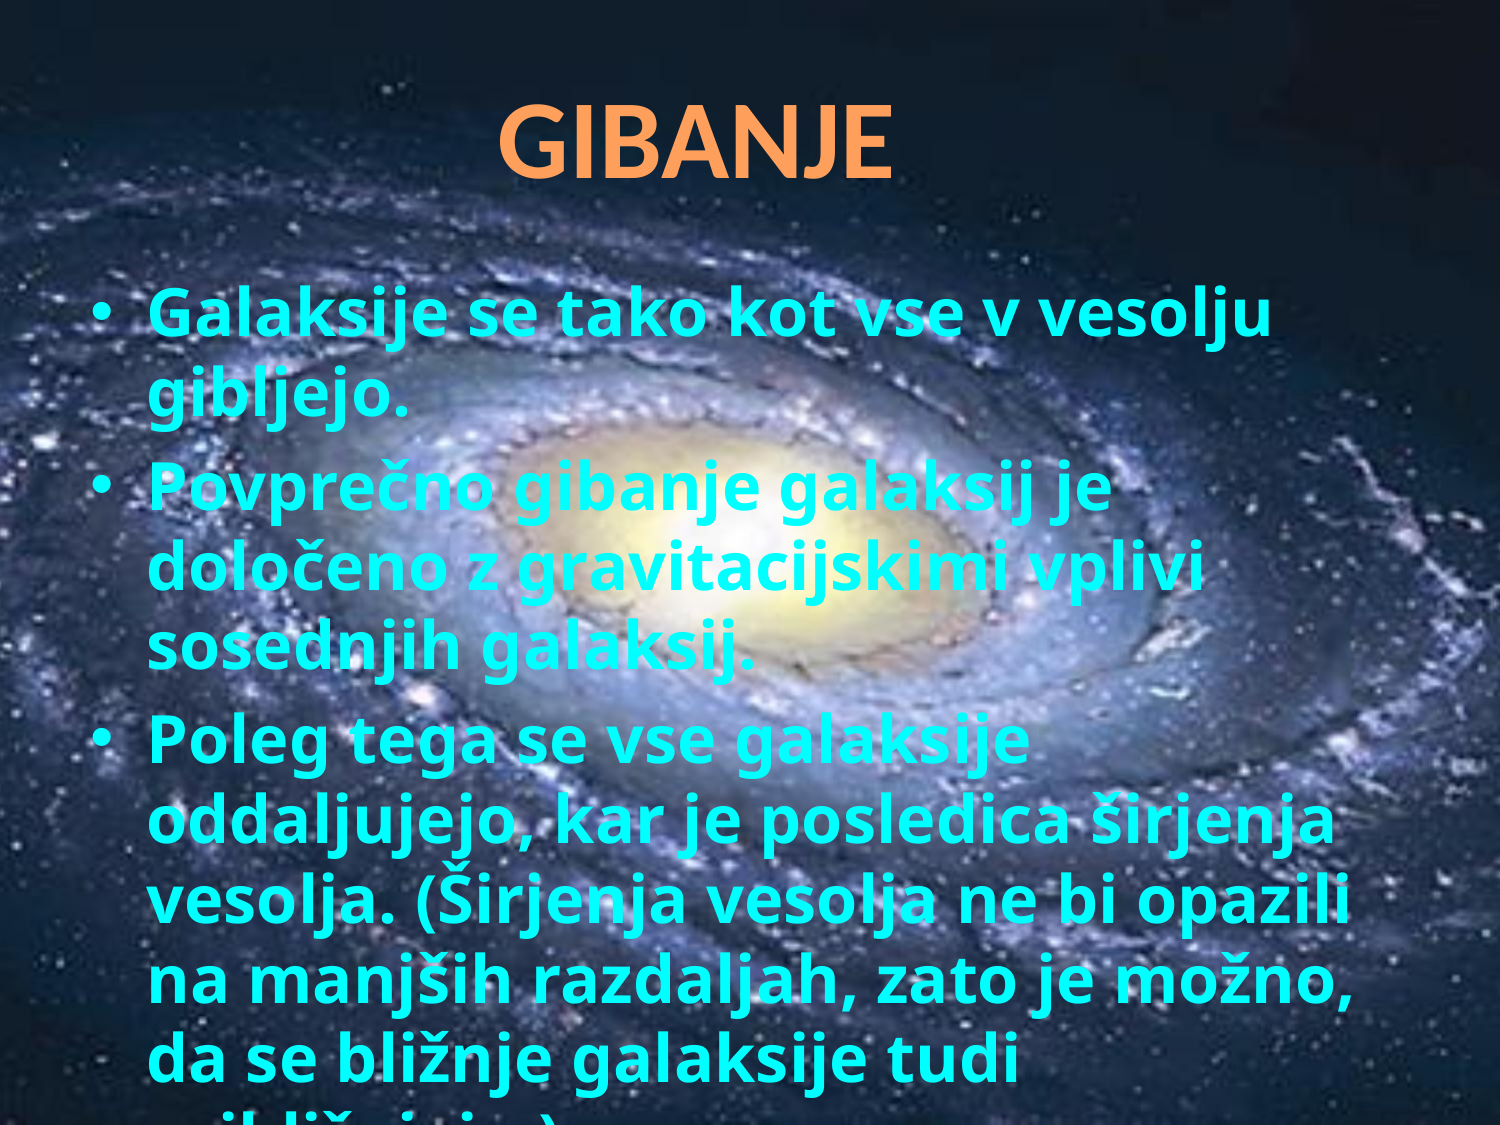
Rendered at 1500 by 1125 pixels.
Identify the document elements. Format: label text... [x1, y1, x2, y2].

picture [0, 0, 1500, 1125]
text_box GIBANJE [482, 58, 911, 209]
list Galaksije se tako kot vse v vesolju gibljejo. Povprečno gibanje galaksij je določeno z gravitacijskimi vplivi sosednjih galaksij. Poleg tega se vse galaksije oddaljujejo, kar je posledica širjenja vesolja. (Širjenja vesolja ne bi opazili na manjših razdaljah, zato je možno, da se bližnje galaksije tudi približujejo.) [75, 262, 1425, 1005]
